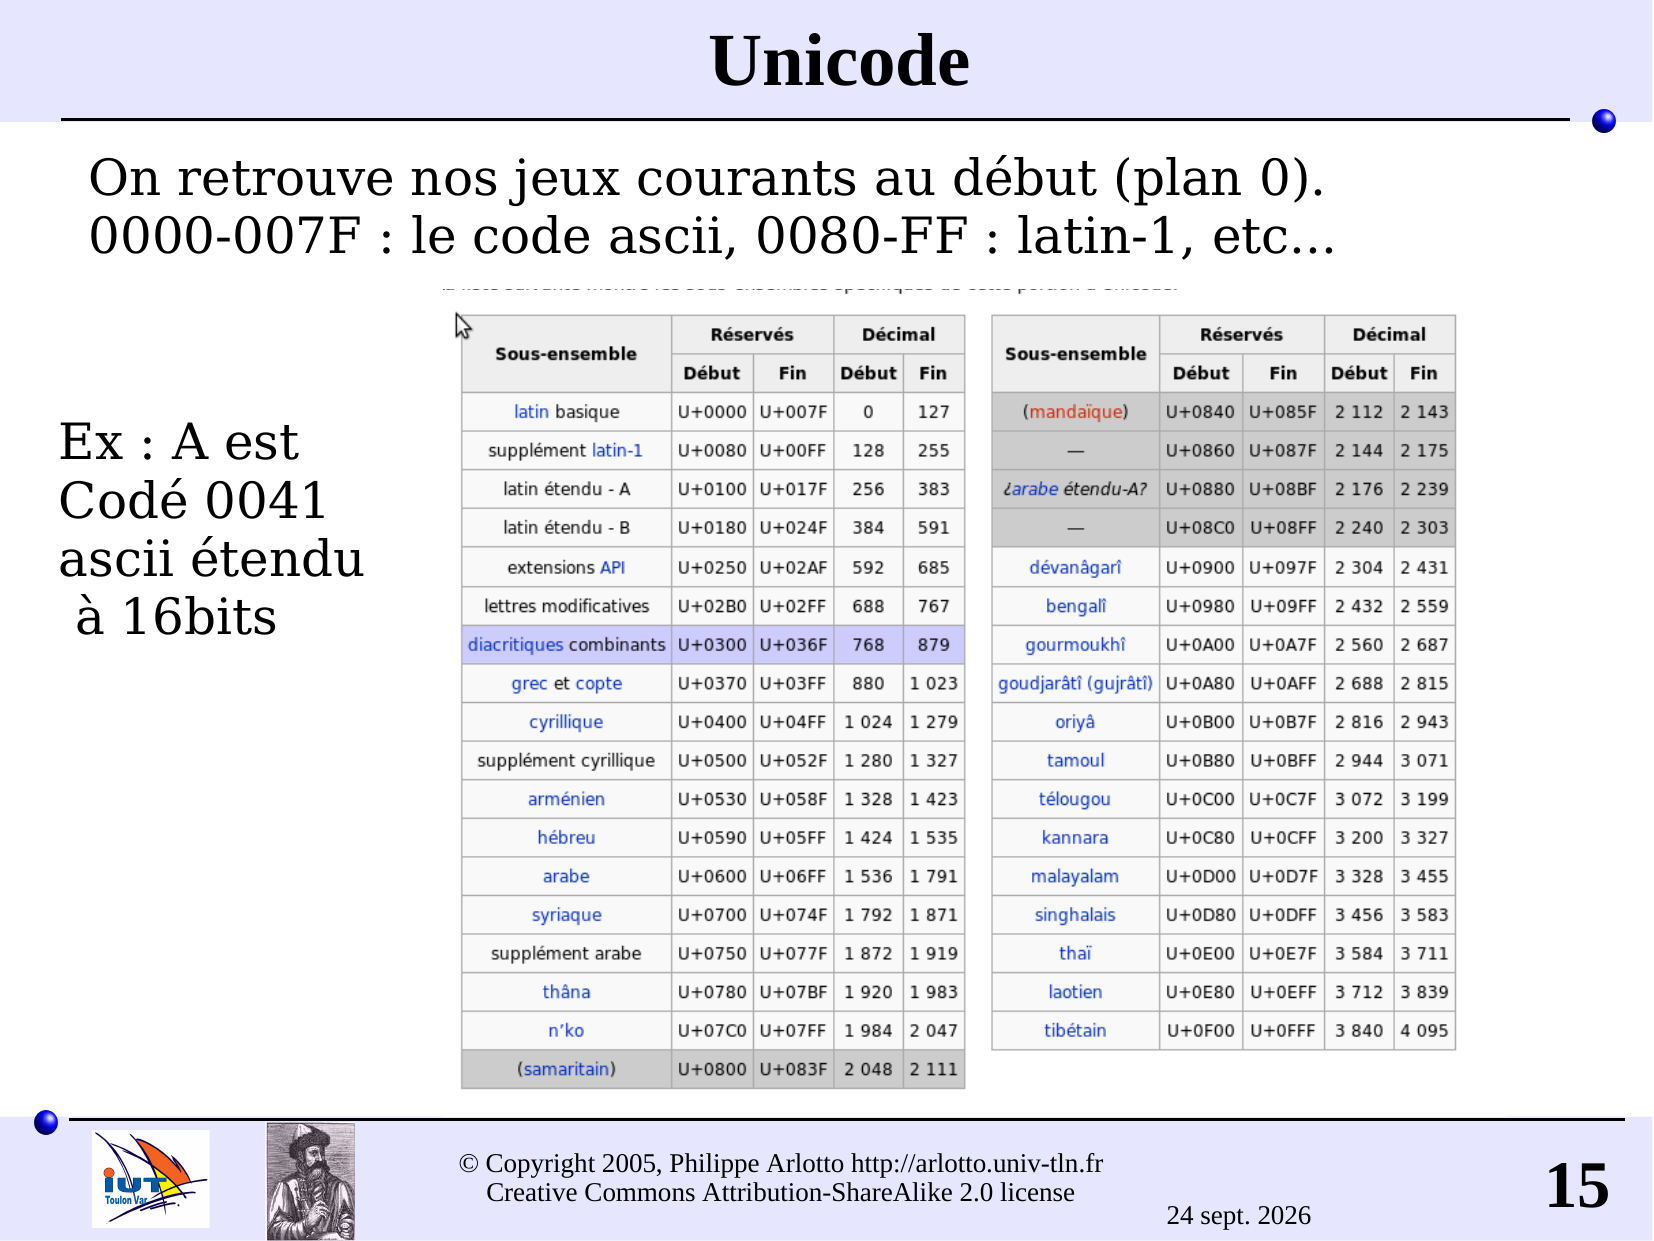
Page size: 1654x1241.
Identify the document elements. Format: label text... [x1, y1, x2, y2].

text_box Ex : A est Codé 0041 ascii étendu à 16bits [59, 413, 414, 705]
text_box On retrouve nos jeux courants au début (plan 0). 0000-007F : le code ascii, 0080-FF : latin-1, etc... [88, 149, 1359, 266]
picture [442, 289, 1506, 1117]
picture [265, 1122, 355, 1241]
title Unicode [95, 11, 1585, 110]
